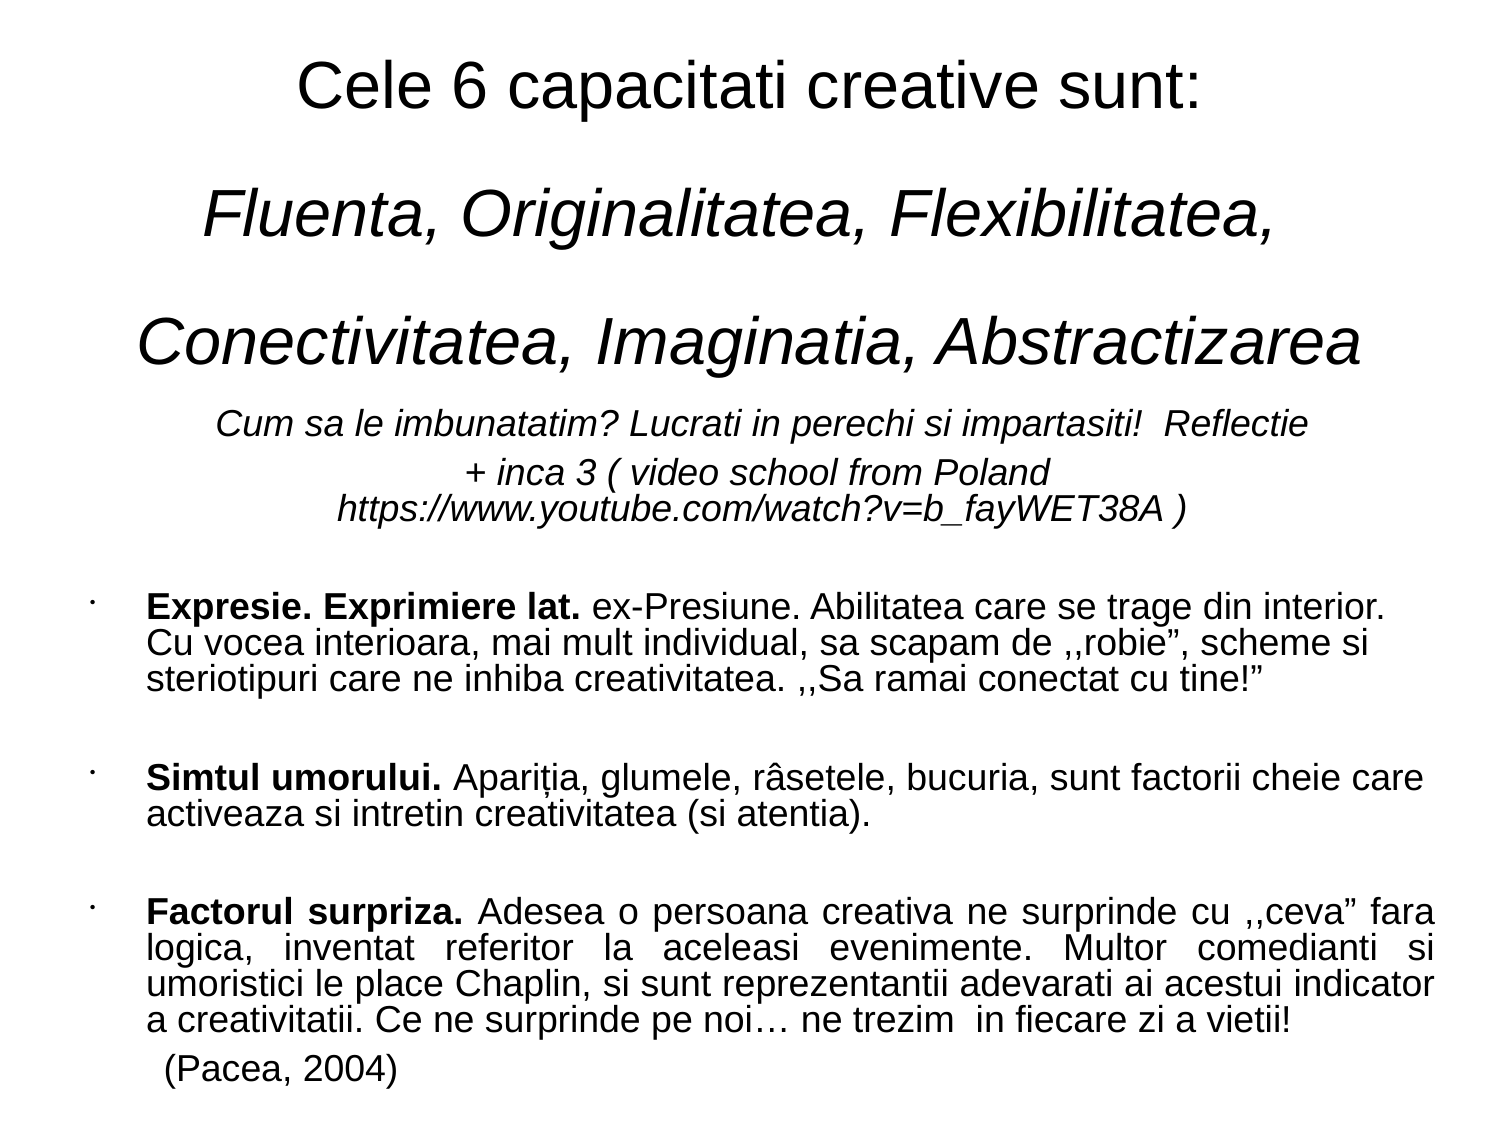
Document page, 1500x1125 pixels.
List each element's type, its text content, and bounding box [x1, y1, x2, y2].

title Cele 6 capacitati creative sunt: Fluenta, Originalitatea, Flexibilitatea, Conectivitatea, Imaginatia, Abstractizarea [75, 50, 1425, 338]
list Cum sa le imbunatatim? Lucrati in perechi si impartasiti! Reflectie + inca 3 ( video school from Poland https://www.youtube.com/watch?v=b_fayWET38A ) Expresie. Exprimiere lat. ex-Presiune. Abilitatea care se trage din interior. Cu vocea interioara, mai mult individual, sa scapam de ,,robie”, scheme si steriotipuri care ne inhiba creativitatea. ,,Sa ramai conectat cu tine!” Simtul umorului. Apariția, glumele, râsetele, bucuria, sunt factorii cheie care activeaza si intretin creativitatea (si atentia). Factorul surpriza. Adesea o persoana creativa ne surprinde cu ,,ceva” fara logica, inventat referitor la aceleasi evenimente. Multor comedianti si umoristici le place Chaplin, si sunt reprezentantii adevarati ai acestui indicator a creativitatii. Ce ne surprinde pe noi… ne trezim in fiecare zi a vietii! (Pacea, 2004) [75, 399, 1450, 1050]
